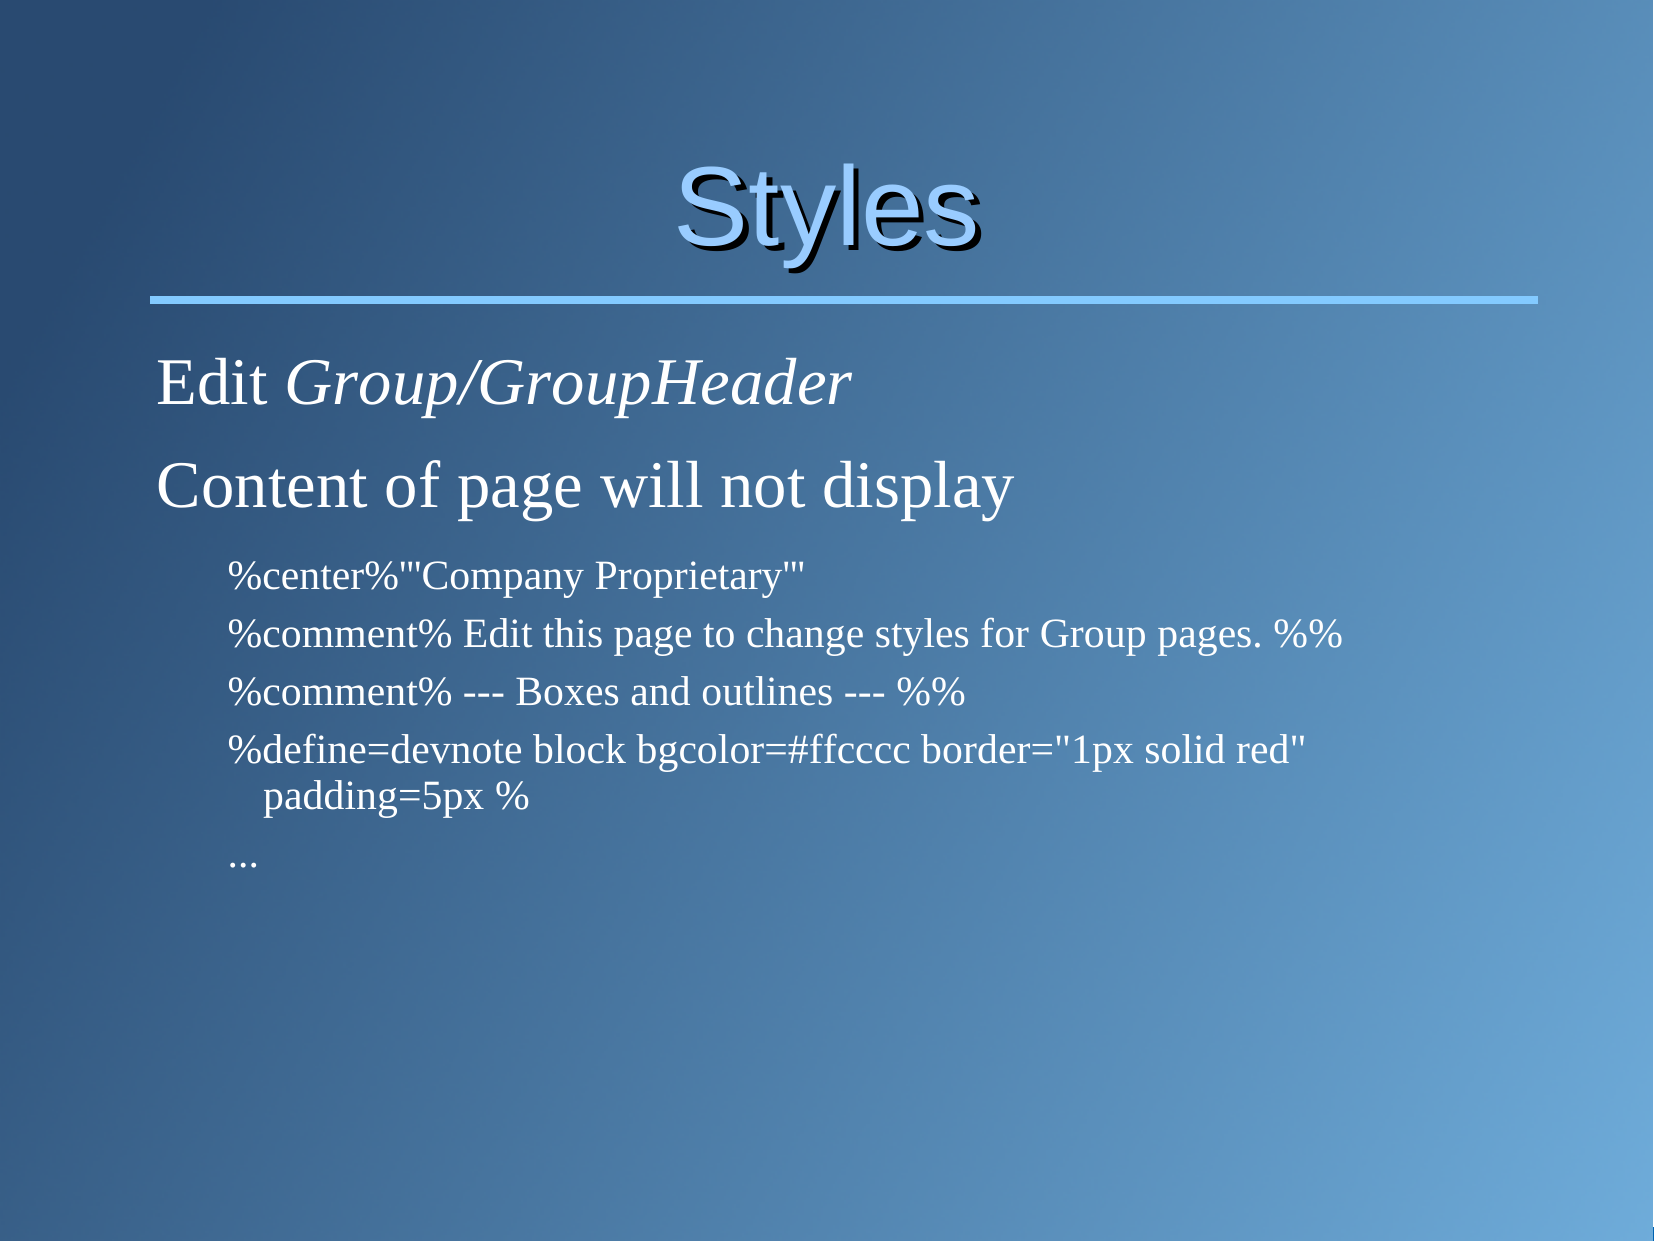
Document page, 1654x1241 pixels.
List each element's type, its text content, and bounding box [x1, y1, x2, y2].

picture [0, 0, 1653, 1241]
list Edit Group/GroupHeader Content of page will not display %center%'''Company Proprietary''' %comment% Edit this page to change styles for Group pages. %% %comment% --- Boxes and outlines --- %% %define=devnote block bgcolor=#ffcccc border="1px solid red" padding=5px % ... [121, 344, 1533, 1127]
title Styles [121, 102, 1533, 311]
